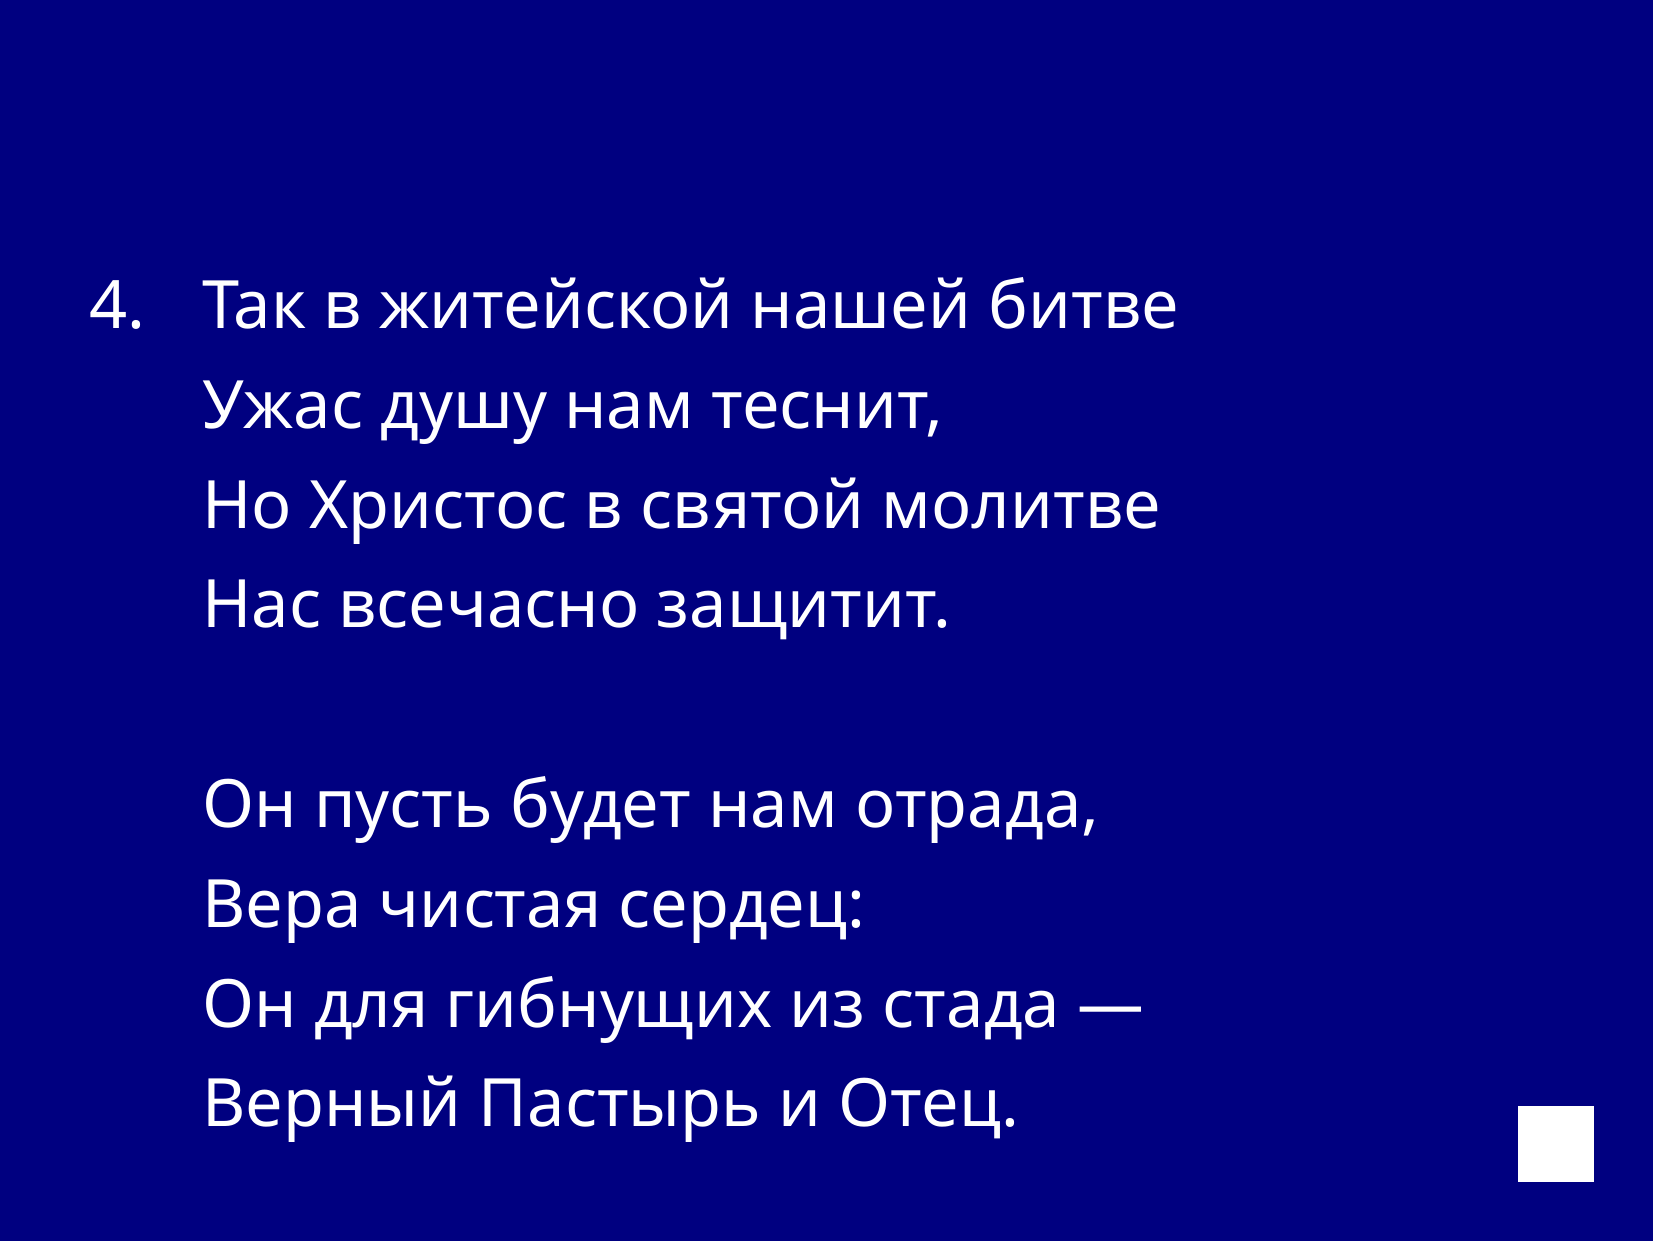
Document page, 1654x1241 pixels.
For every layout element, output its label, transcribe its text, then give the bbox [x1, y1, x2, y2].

text_box [1518, 1106, 1594, 1182]
text_box 4. Так в житейской нашей битве Ужас душу нам теснит, Но Христос в святой молитве Нас всечасно защитит. Он пусть будет нам отрада, Вера чистая сердец: Он для гибнущих из стада — Верный Пастырь и Отец. [75, 150, 1576, 1163]
